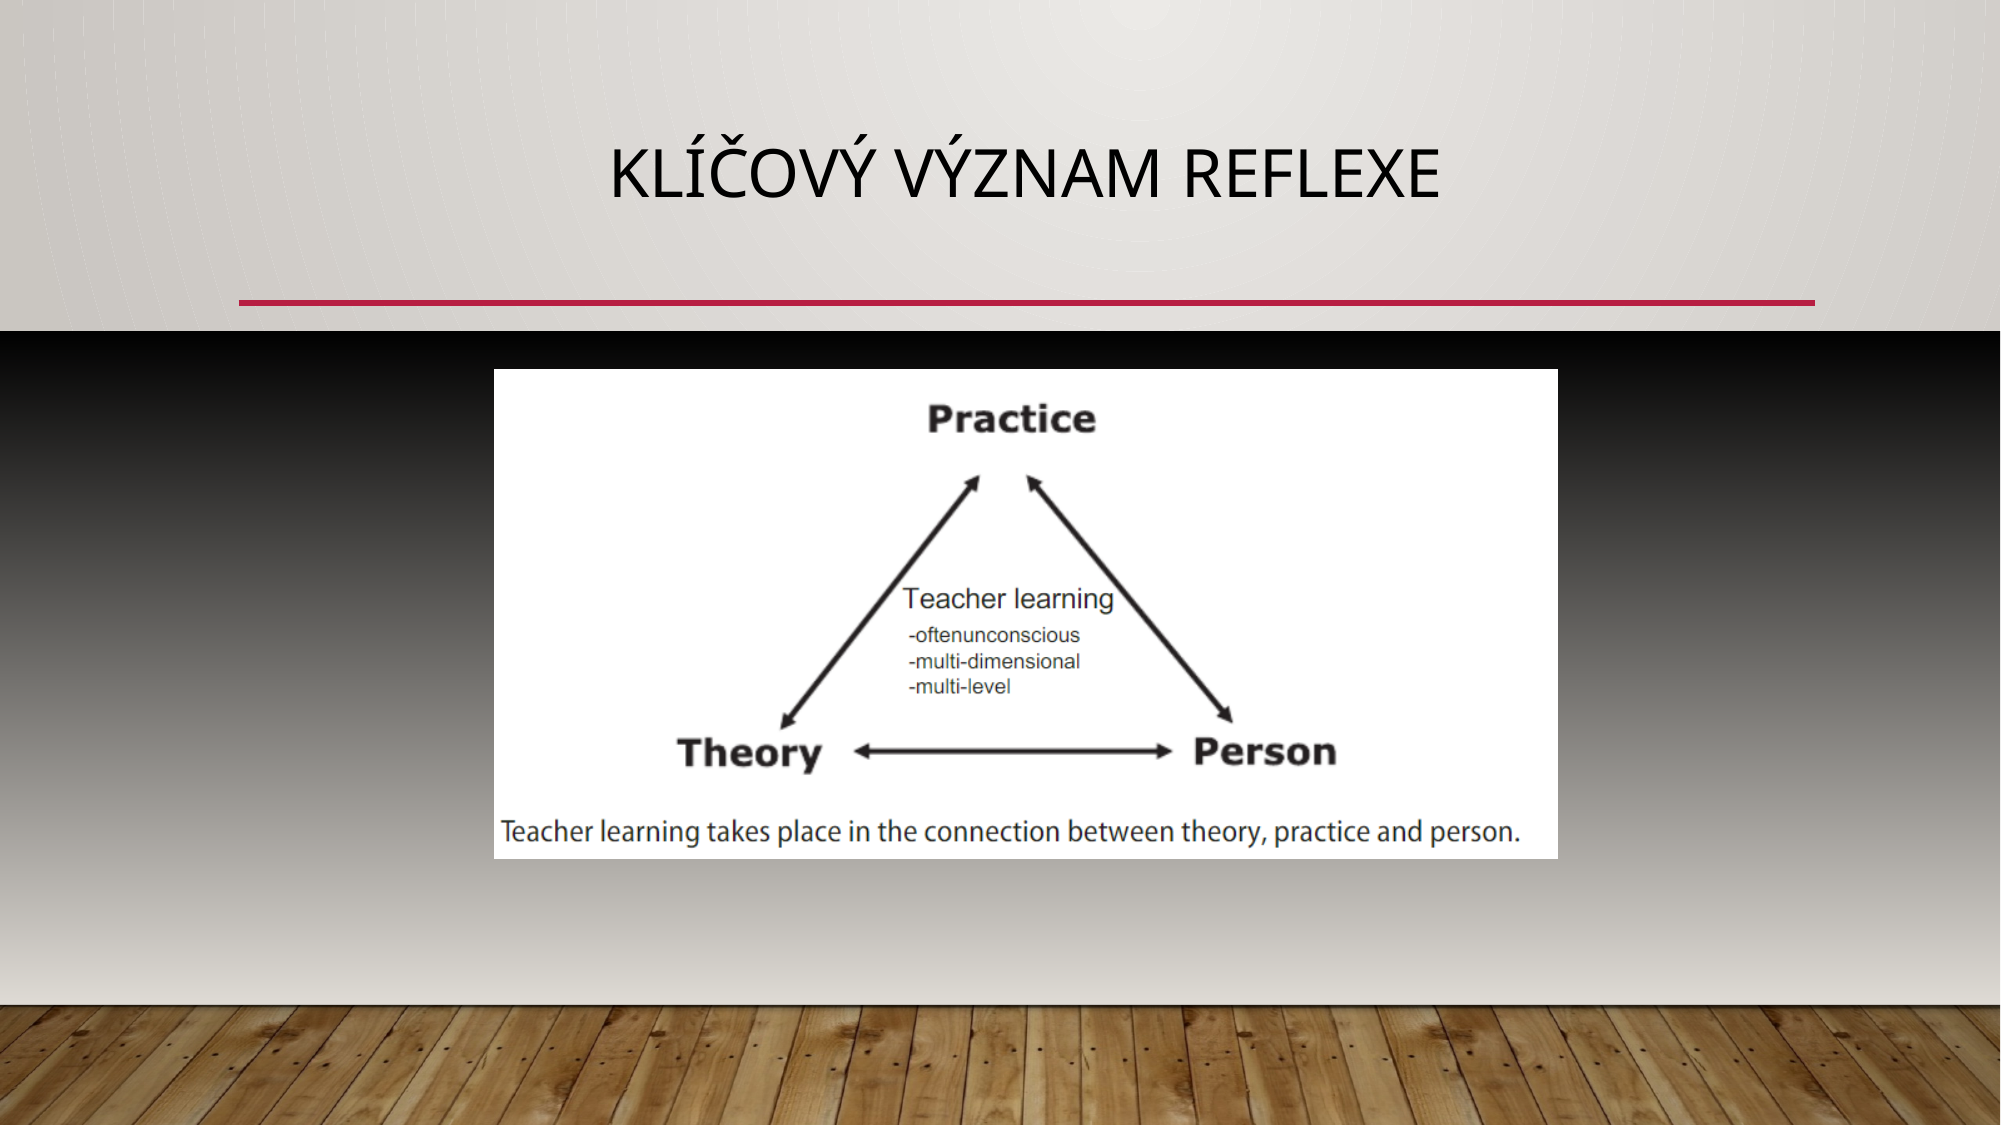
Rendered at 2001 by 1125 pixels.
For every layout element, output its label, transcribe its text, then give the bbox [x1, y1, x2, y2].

title Klíčový význam reflexe [238, 131, 1814, 305]
picture [494, 369, 1558, 859]
